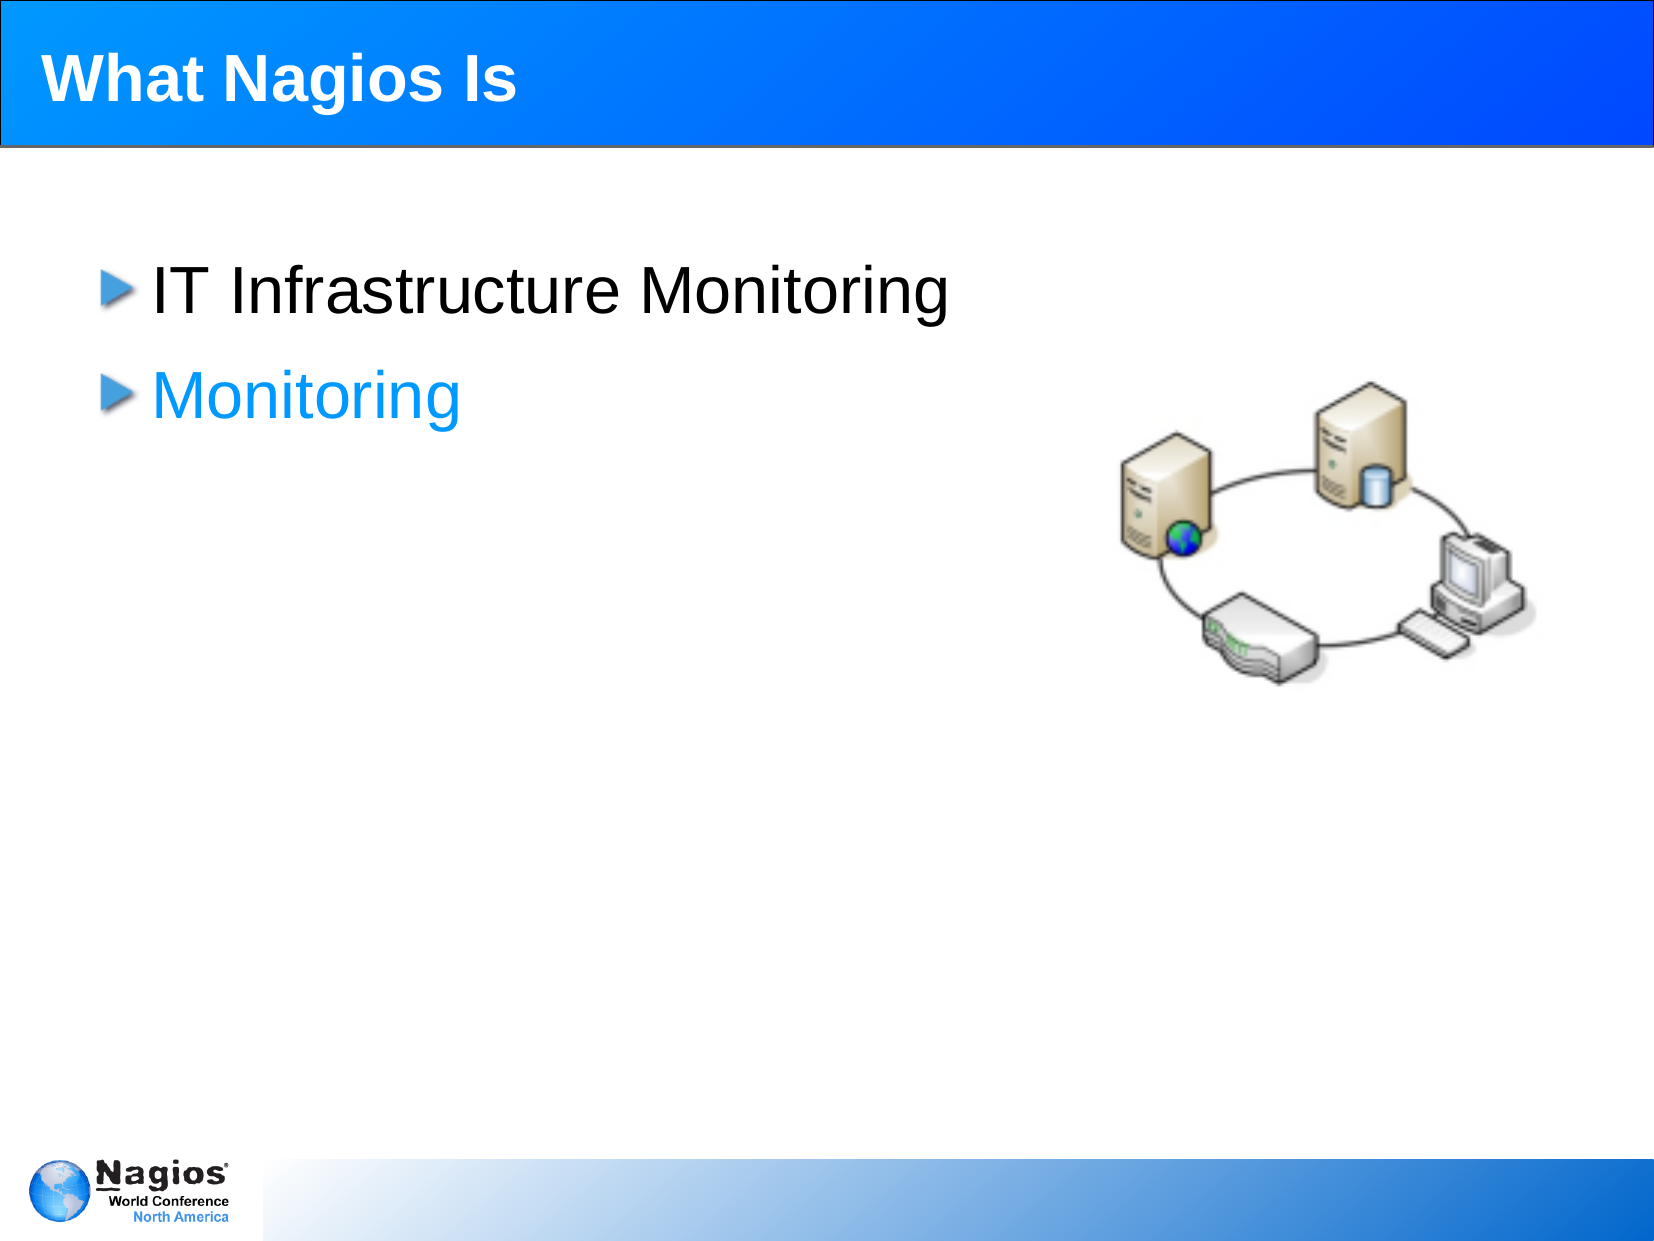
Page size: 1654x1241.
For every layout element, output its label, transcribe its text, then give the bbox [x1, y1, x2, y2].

title What Nagios Is [41, 29, 1248, 127]
picture [29, 1159, 229, 1235]
list IT Infrastructure Monitoring Monitoring [80, 253, 1569, 1072]
picture [1101, 374, 1552, 702]
